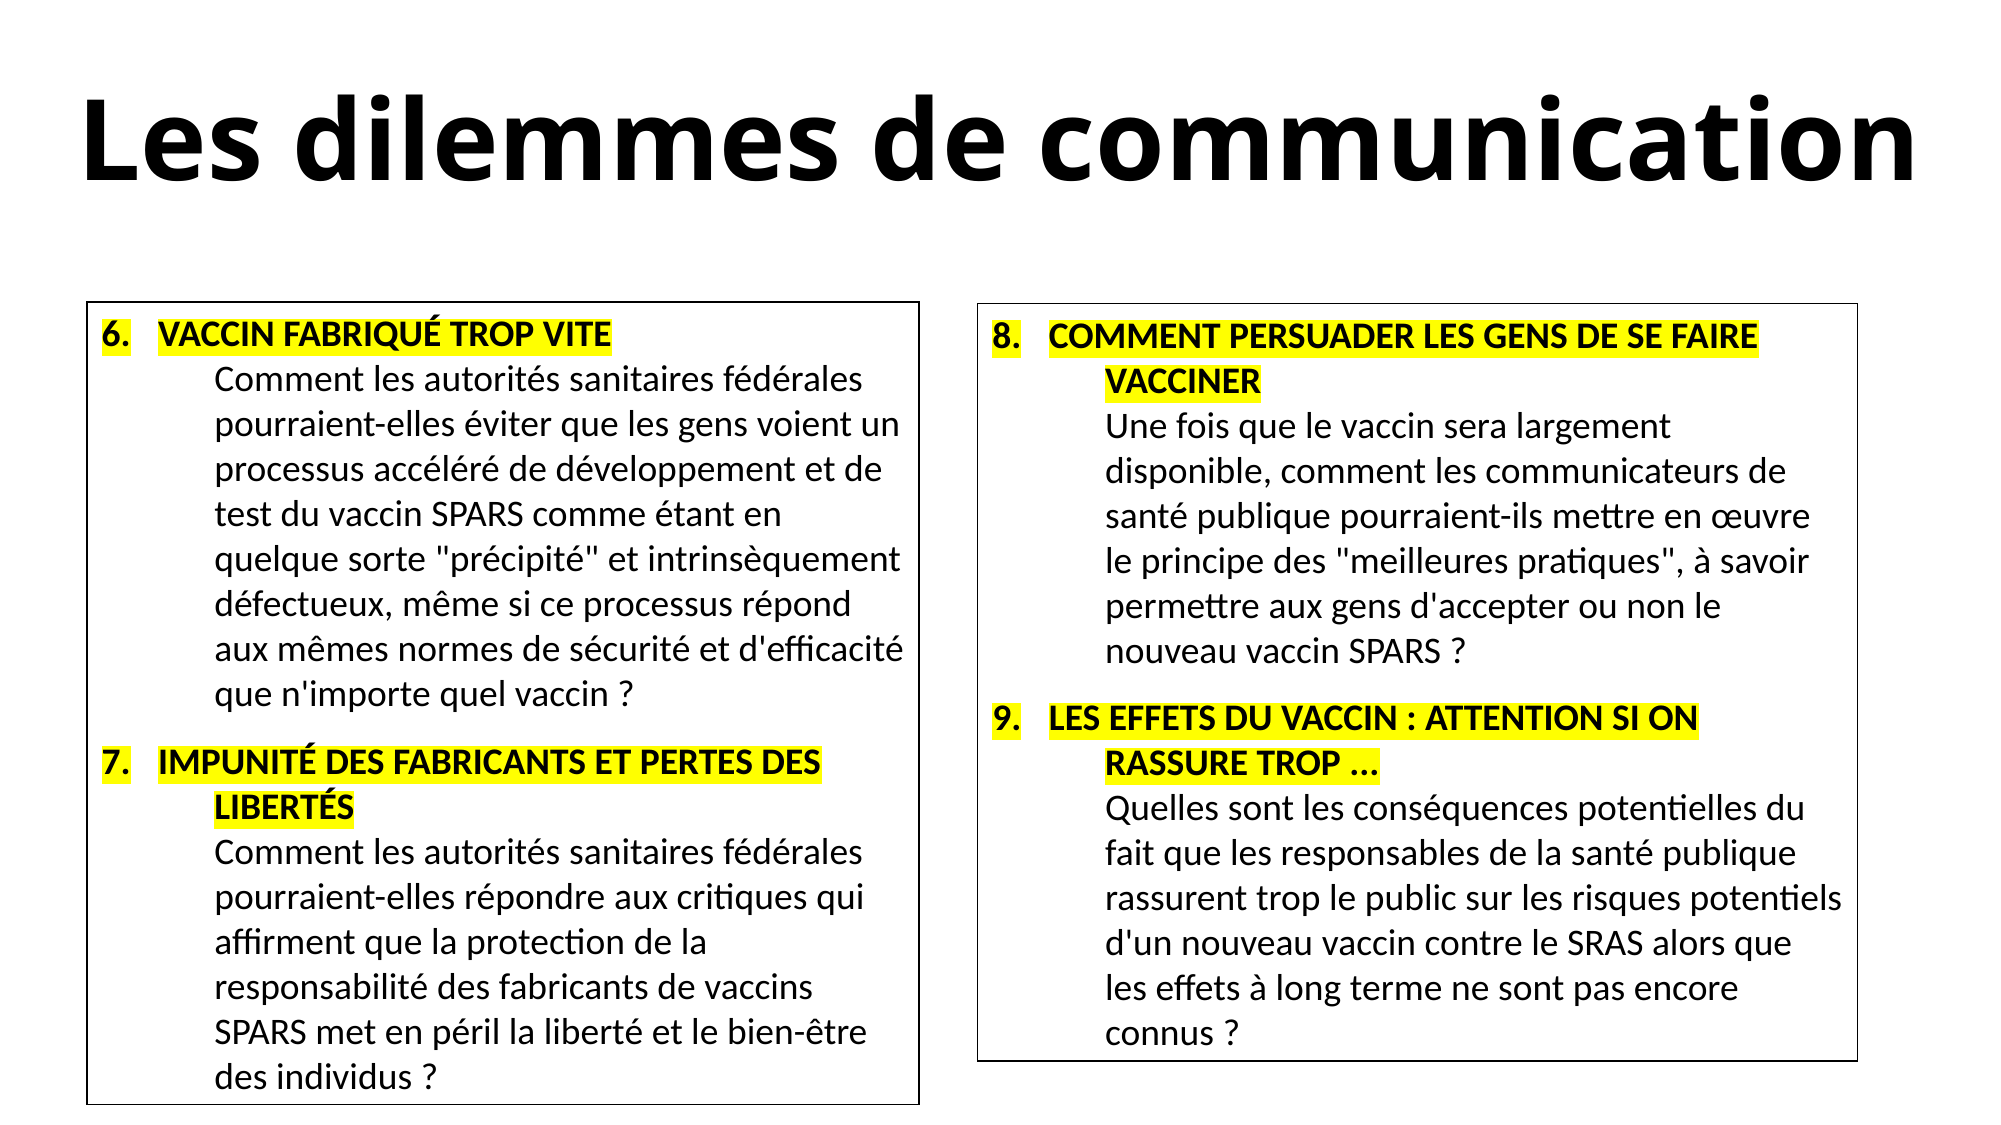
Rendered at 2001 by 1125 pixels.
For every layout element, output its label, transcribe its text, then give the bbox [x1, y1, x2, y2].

text_box Les dilemmes de communication [62, 60, 1946, 213]
text_box VACCIN FABRIQUÉ TROP VITE Comment les autorités sanitaires fédérales pourraient-elles éviter que les gens voient un processus accéléré de développement et de test du vaccin SPARS comme étant en quelque sorte "précipité" et intrinsèquement défectueux, même si ce processus répond aux mêmes normes de sécurité et d'efficacité que n'importe quel vaccin ? IMPUNITÉ DES FABRICANTS ET PERTES DES LIBERTÉS Comment les autorités sanitaires fédérales pourraient-elles répondre aux critiques qui affirment que la protection de la responsabilité des fabricants de vaccins SPARS met en péril la liberté et le bien-être des individus ? [86, 301, 920, 1067]
text_box COMMENT PERSUADER LES GENS DE SE FAIRE VACCINER Une fois que le vaccin sera largement disponible, comment les communicateurs de santé publique pourraient-ils mettre en œuvre le principe des "meilleures pratiques", à savoir permettre aux gens d'accepter ou non le nouveau vaccin SPARS ? LES EFFETS DU VACCIN : ATTENTION SI ON RASSURE TROP ... Quelles sont les conséquences potentielles du fait que les responsables de la santé publique rassurent trop le public sur les risques potentiels d'un nouveau vaccin contre le SRAS alors que les effets à long terme ne sont pas encore connus ? [977, 303, 1858, 978]
